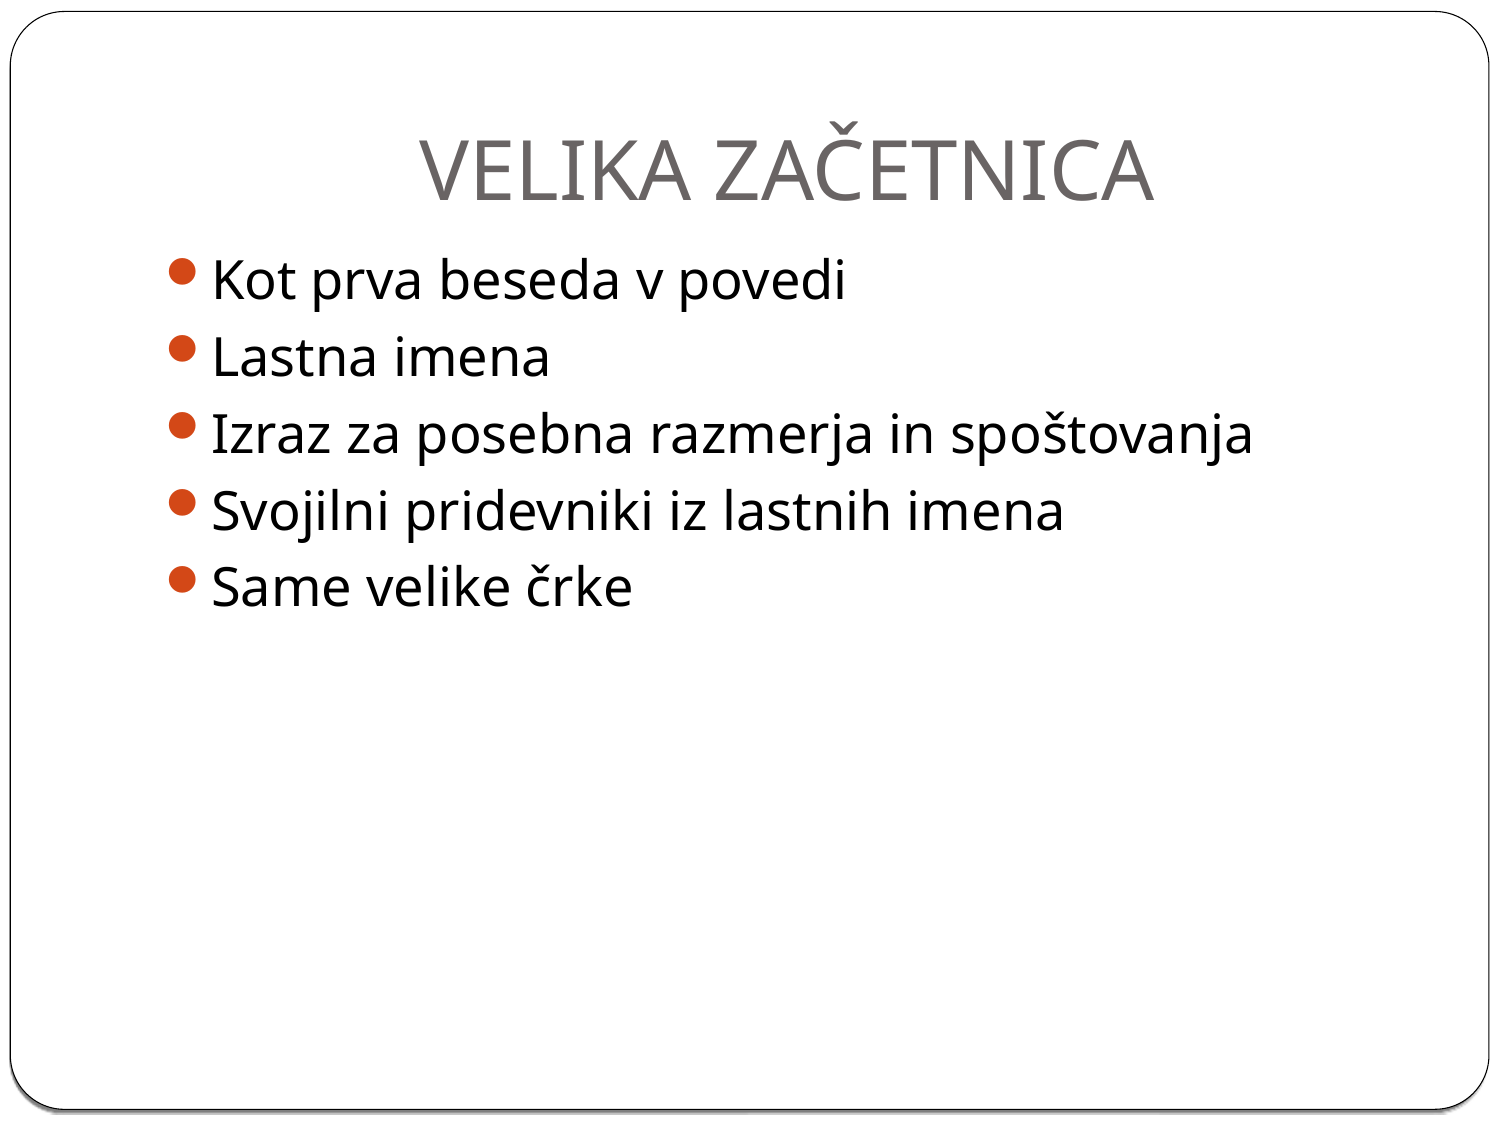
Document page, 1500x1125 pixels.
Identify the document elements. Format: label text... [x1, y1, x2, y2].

list Kot prva beseda v povedi Lastna imena Izraz za posebna razmerja in spoštovanja Svojilni pridevniki iz lastnih imena Same velike črke [150, 237, 1425, 988]
title VELIKA ZAČETNICA [150, 45, 1425, 233]
